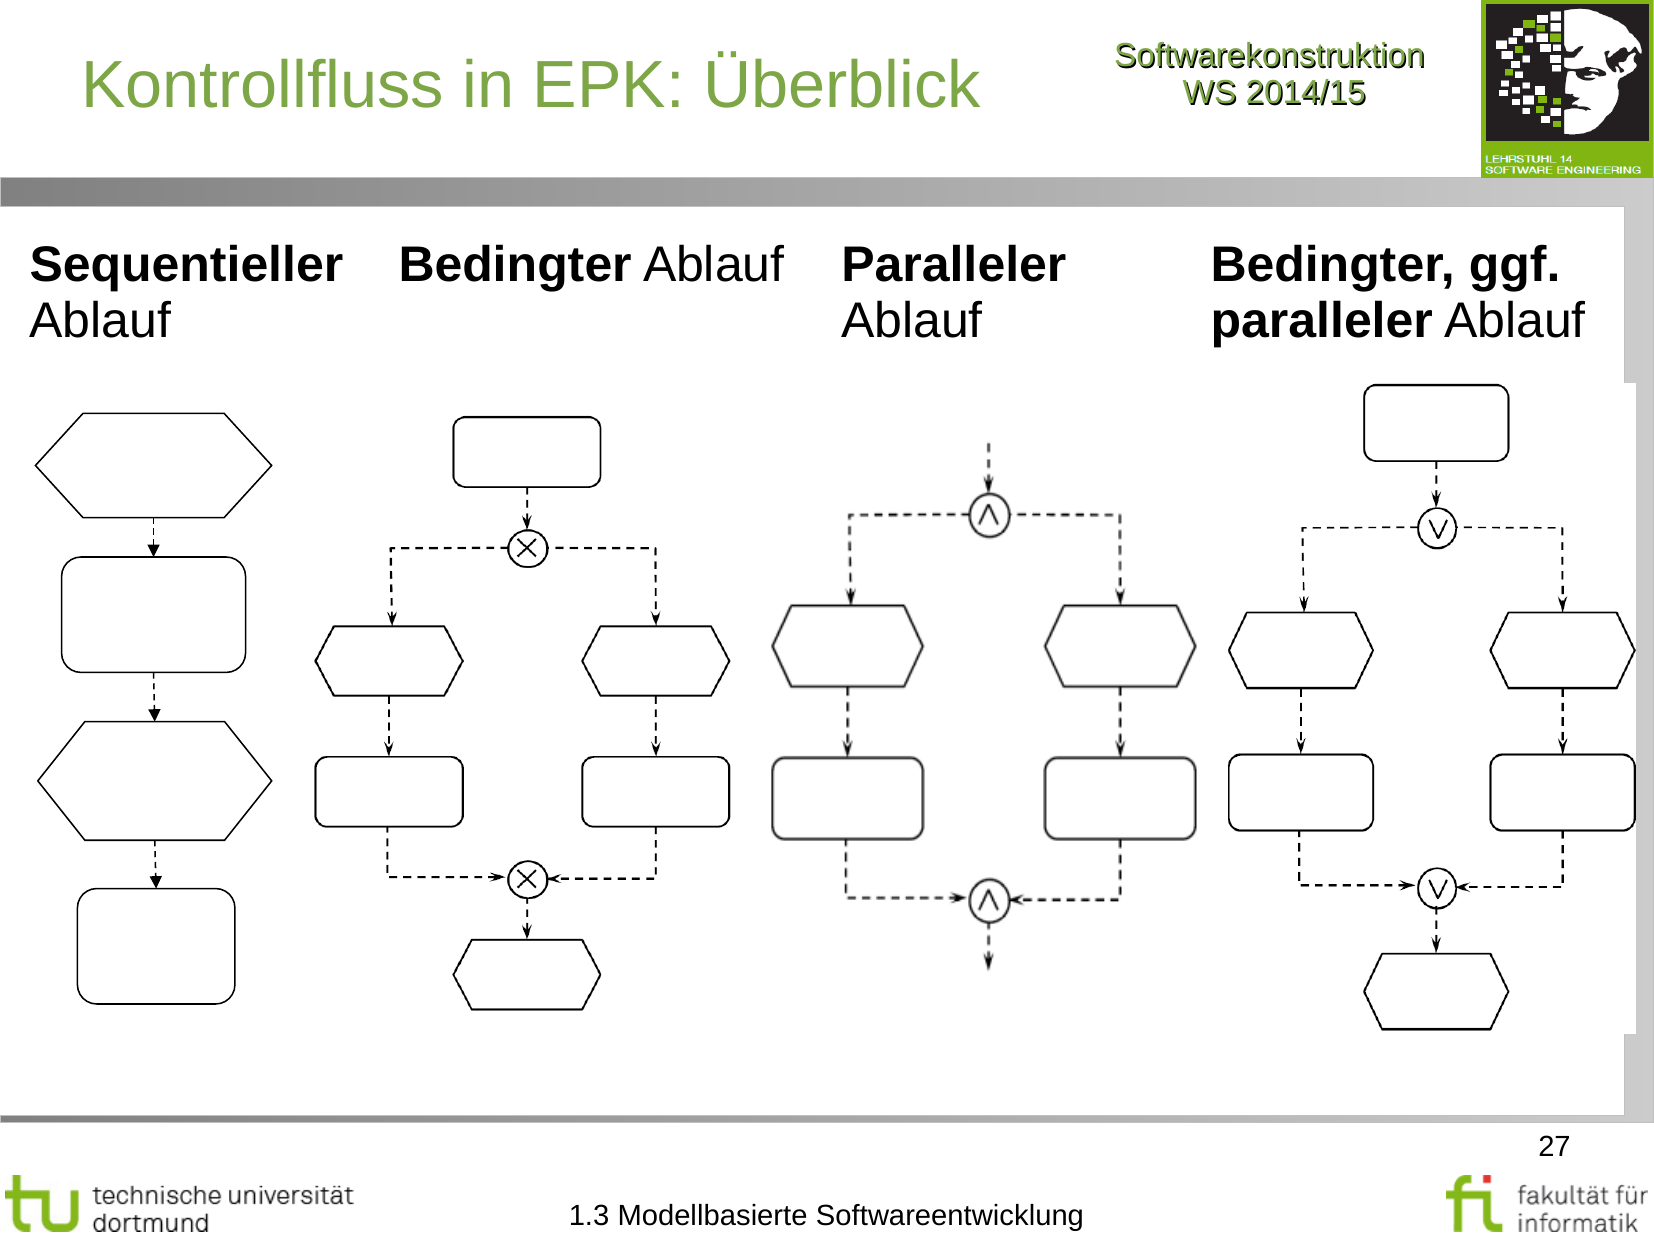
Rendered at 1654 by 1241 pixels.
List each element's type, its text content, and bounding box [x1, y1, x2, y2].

list Sequentieller Bedingter Ablauf Paralleler Bedingter, ggf. Ablauf Ablauf paralleler Ablauf [29, 236, 1625, 1040]
picture [1446, 1175, 1648, 1232]
text_box [61, 557, 246, 673]
text_box [35, 413, 272, 518]
title Kontrollfluss in EPK: Überblick [0, 41, 1063, 160]
text_box [77, 888, 235, 1004]
text_box [37, 721, 272, 841]
picture [5, 1175, 354, 1232]
picture [767, 431, 1203, 975]
picture [1481, 0, 1654, 178]
picture [1222, 383, 1636, 1034]
